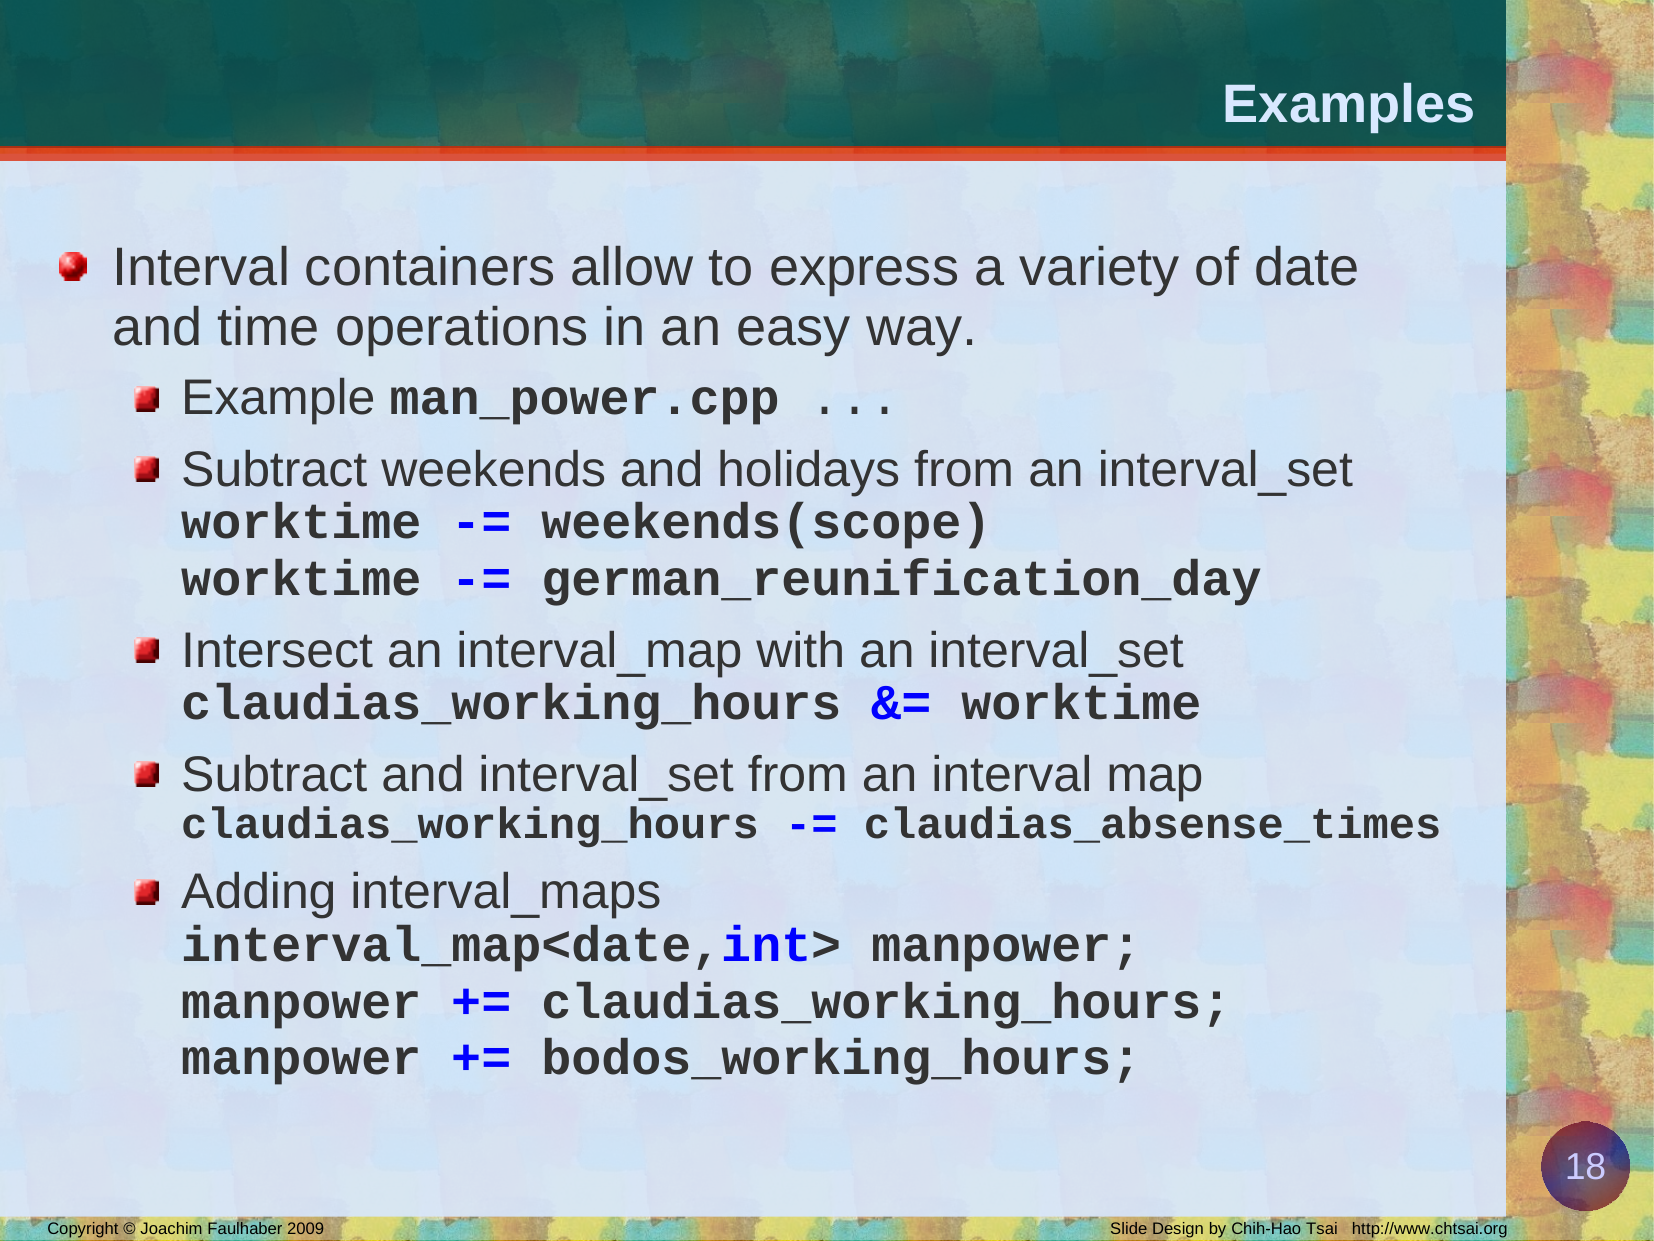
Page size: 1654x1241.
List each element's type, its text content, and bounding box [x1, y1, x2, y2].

list Interval containers allow to express a variety of date and time operations in an easy way. Example man_power.cpp ... Subtract weekends and holidays from an interval_set worktime -= weekends(scope) worktime -= german_reunification_day Intersect an interval_map with an interval_set claudias_working_hours &= worktime Subtract and interval_set from an interval map claudias_working_hours -= claudias_absense_times Adding interval_maps interval_map<date,int> manpower; manpower += claudias_working_hours; manpower += bodos_working_hours; [59, 236, 1457, 1182]
title Examples [29, 59, 1477, 148]
